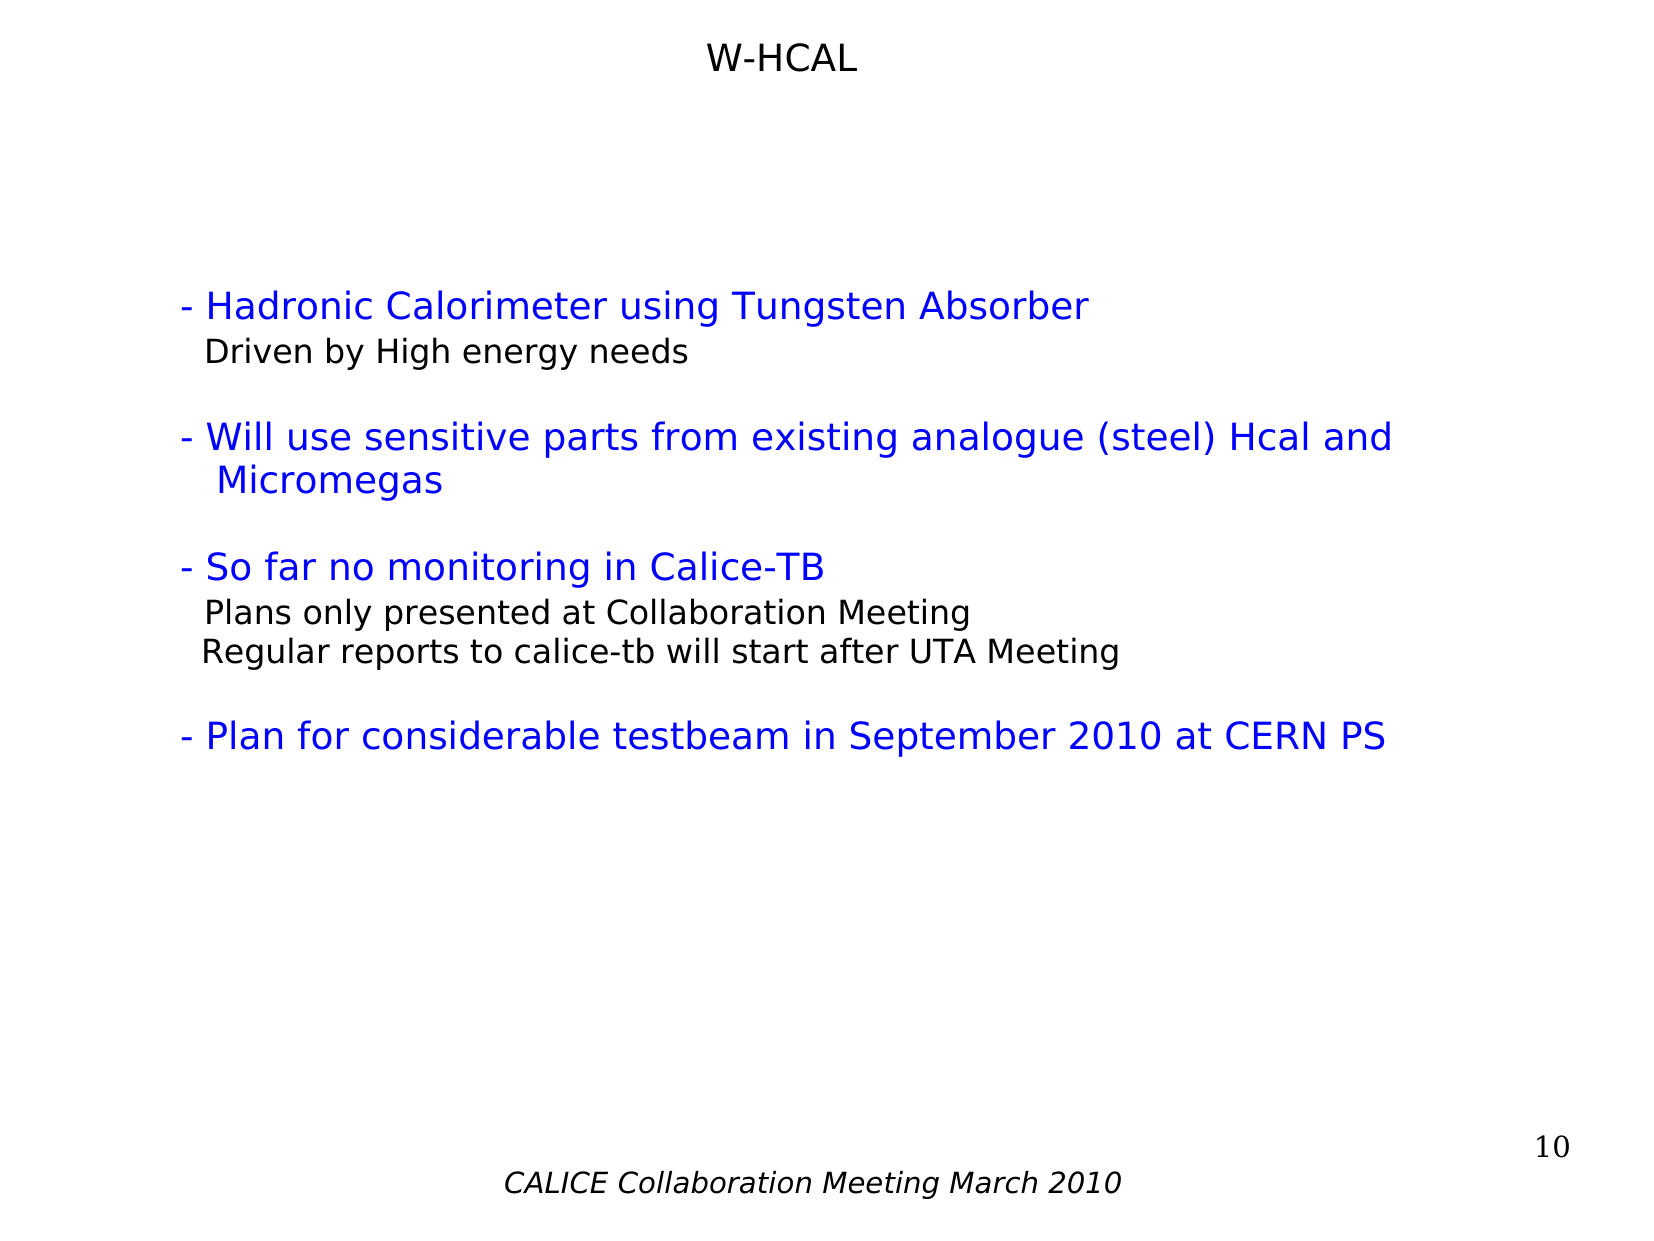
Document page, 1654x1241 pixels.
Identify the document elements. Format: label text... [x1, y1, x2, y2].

text_box W-HCAL [679, 29, 869, 88]
text_box - Hadronic Calorimeter using Tungsten Absorber Driven by High energy needs - Will use sensitive parts from existing analogue (steel) Hcal and Micromegas - So far no monitoring in Calice-TB Plans only presented at Collaboration Meeting Regular reports to calice-tb will start after UTA Meeting - Plan for considerable testbeam in September 2010 at CERN PS [165, 277, 1383, 767]
